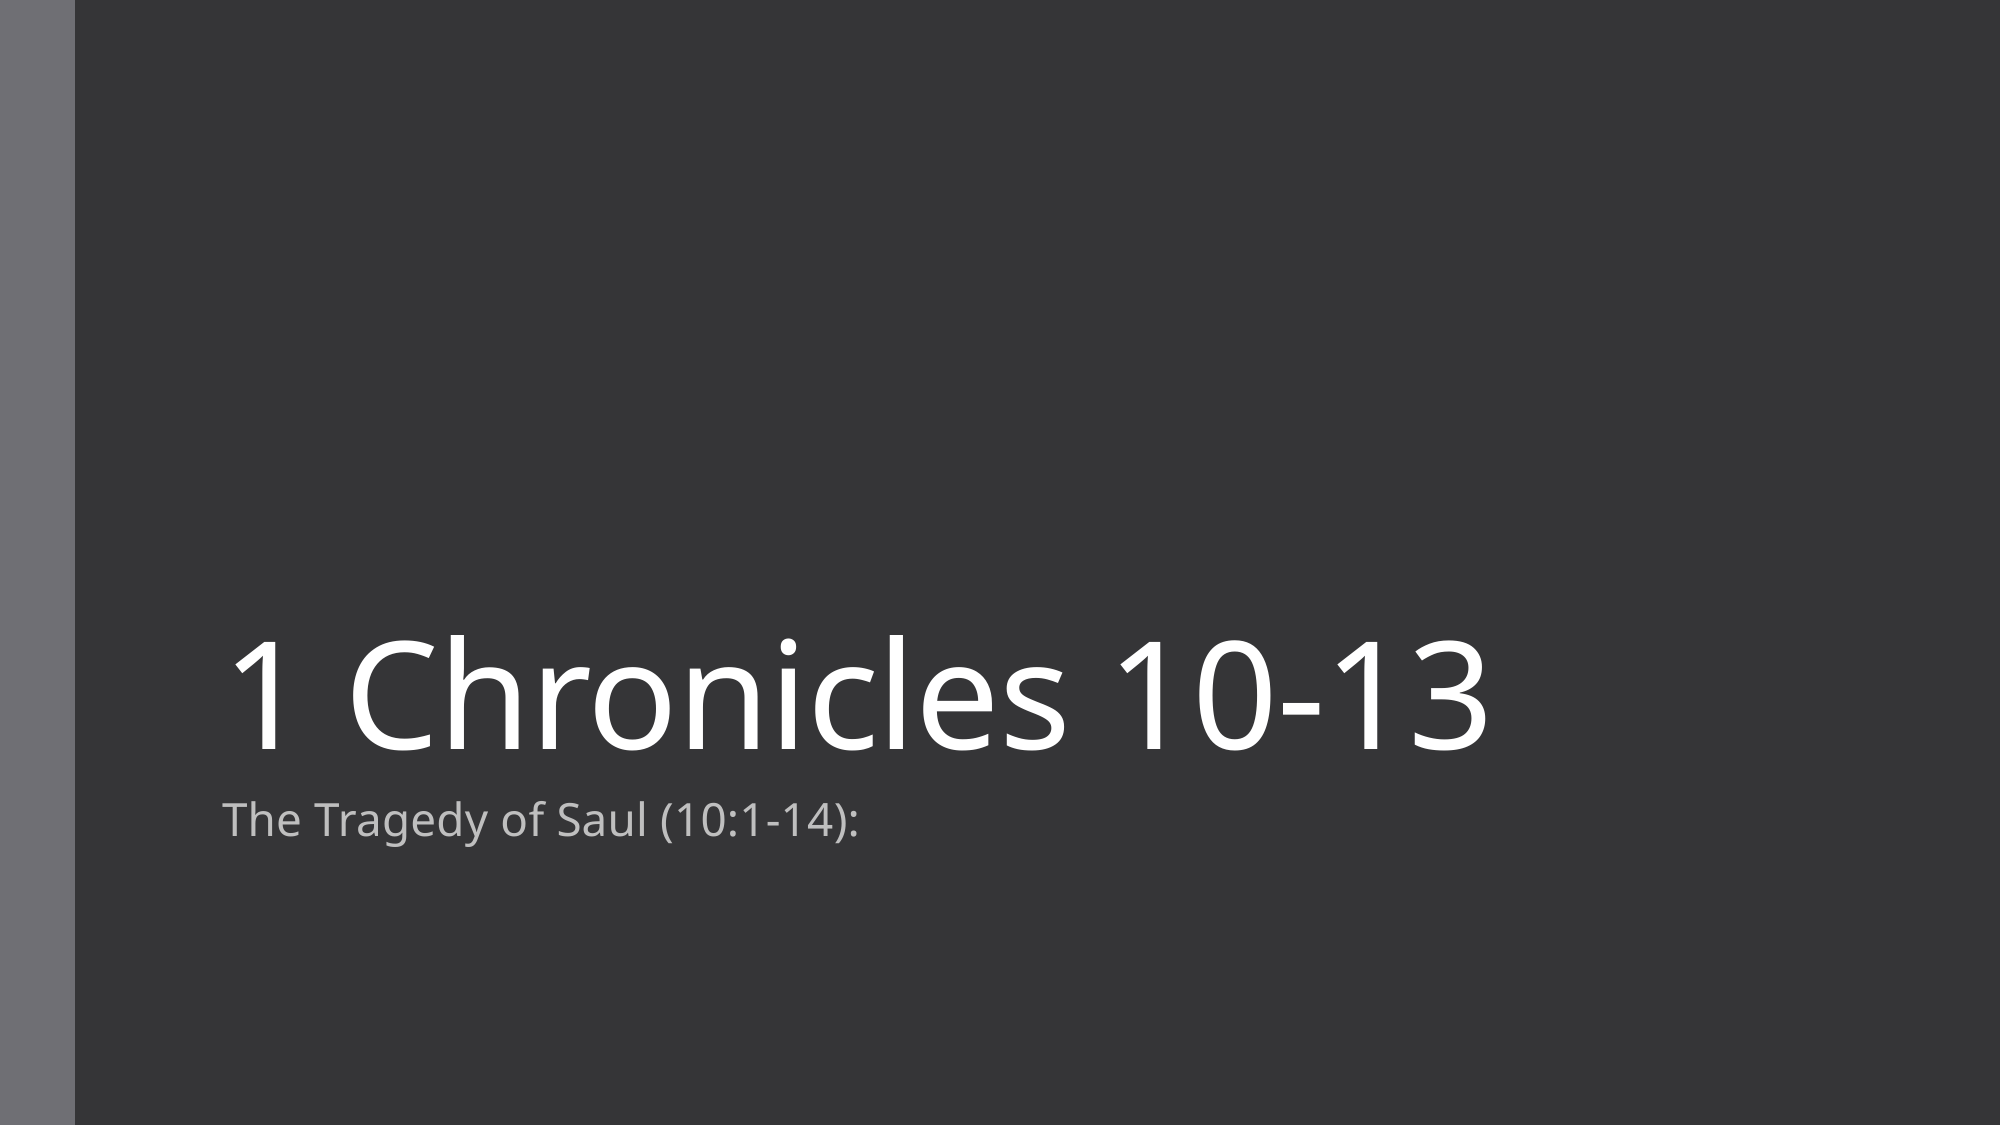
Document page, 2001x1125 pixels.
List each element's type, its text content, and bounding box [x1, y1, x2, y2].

subtitle The Tragedy of Saul (10:1-14): [206, 787, 1752, 1066]
title 1 Chronicles 10-13 [206, 124, 1752, 787]
